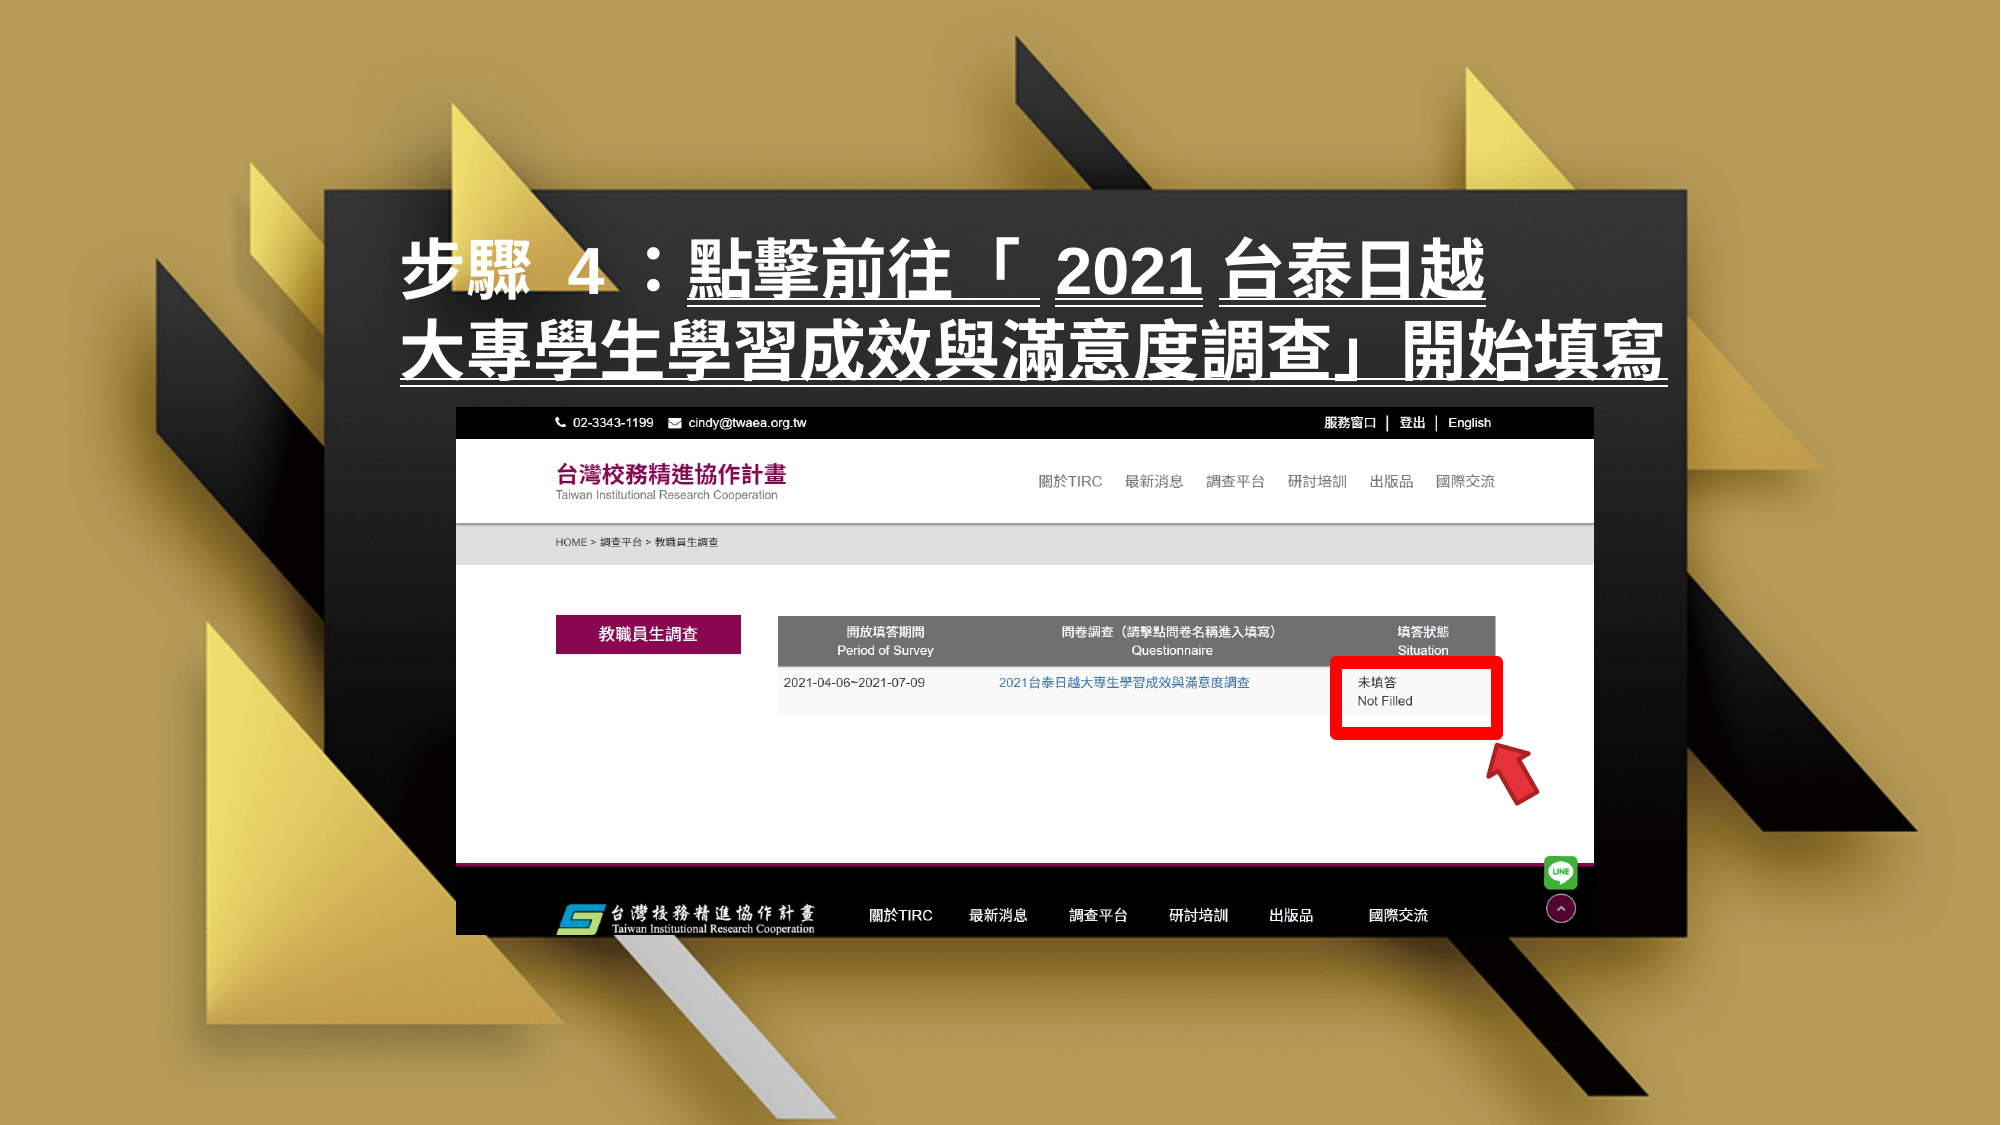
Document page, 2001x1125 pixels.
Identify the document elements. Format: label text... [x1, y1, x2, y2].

text_box 步驟 4：點擊前往「 2021台泰日越 大專學生學習成效與滿意度調查」開始填寫 [384, 220, 1694, 433]
text_box [1488, 744, 1538, 804]
picture [0, 0, 2000, 1125]
